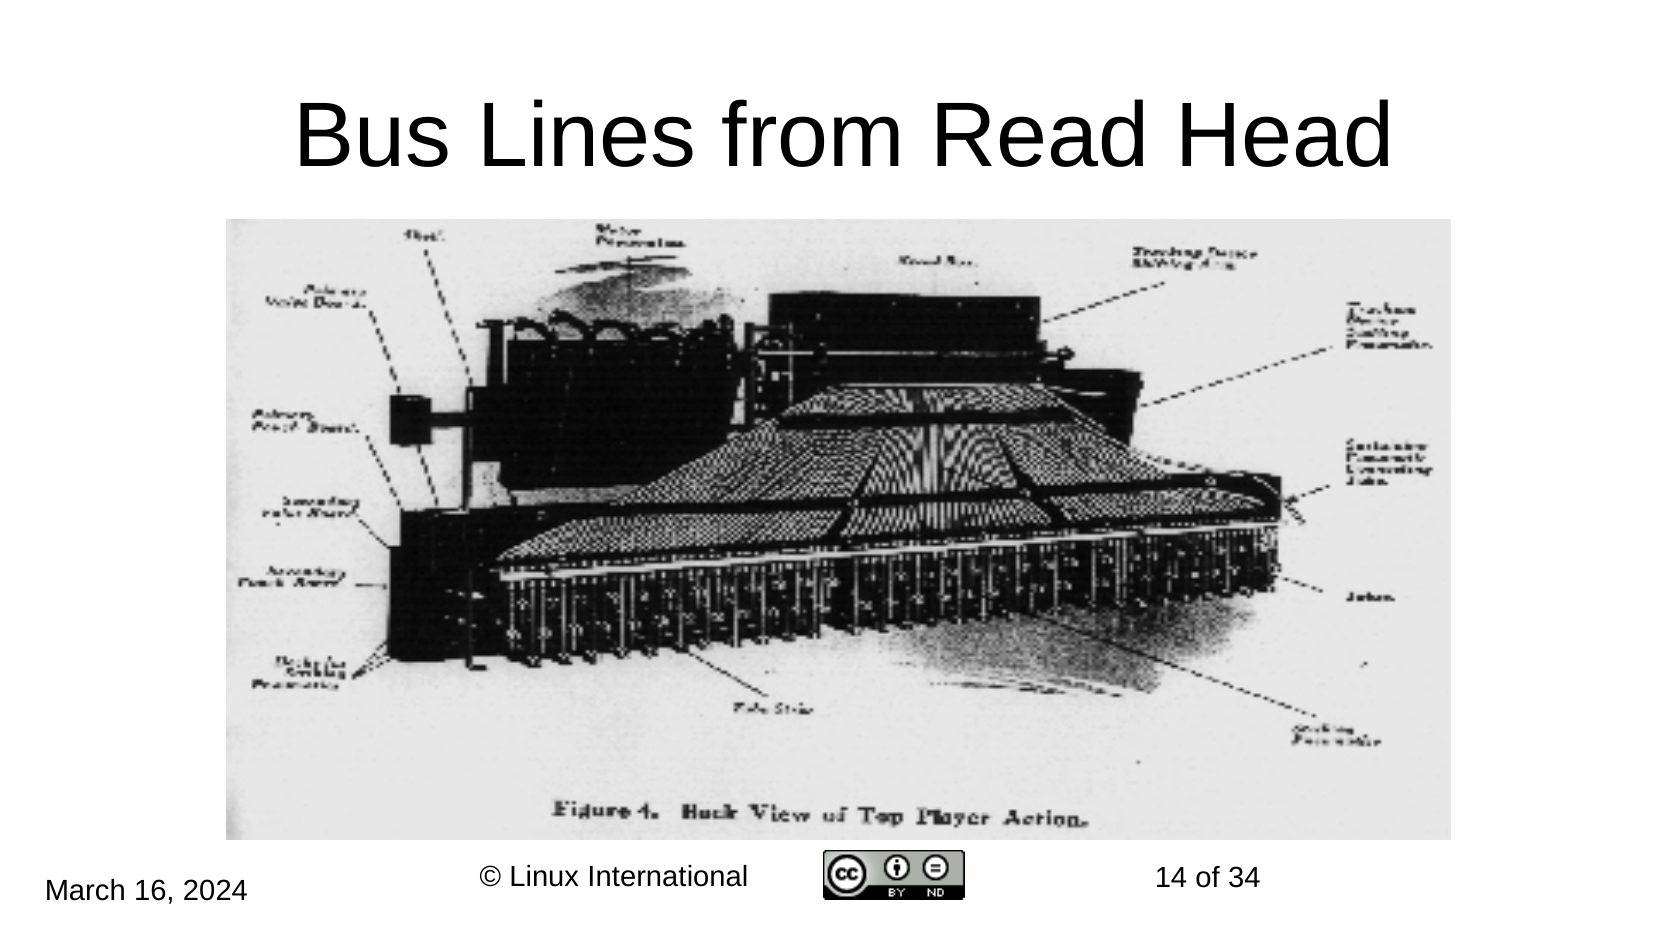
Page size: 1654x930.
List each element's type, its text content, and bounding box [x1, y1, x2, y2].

title Bus Lines from Read Head [134, 41, 1555, 194]
picture [226, 219, 1451, 840]
picture [823, 850, 965, 900]
